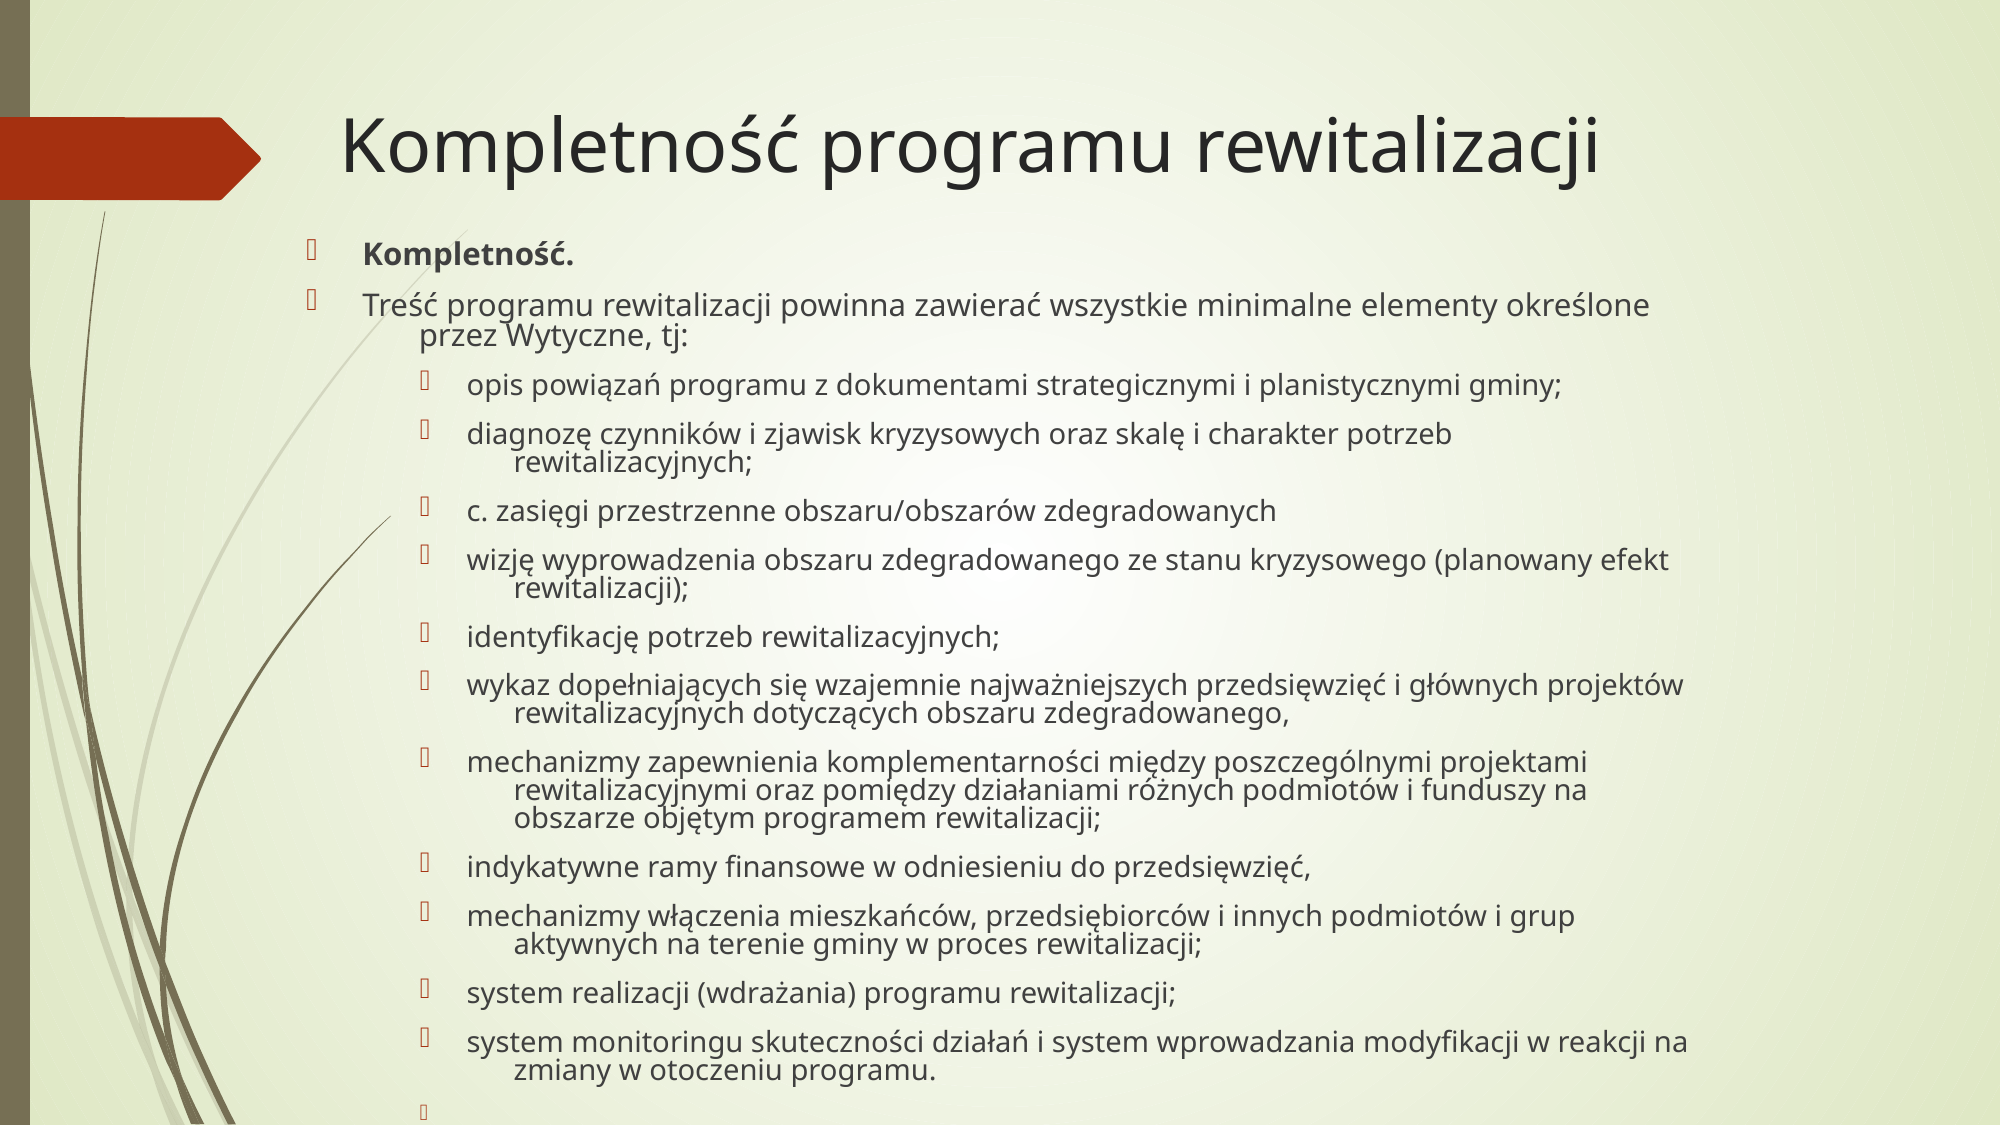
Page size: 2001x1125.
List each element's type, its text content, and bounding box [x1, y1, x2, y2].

text_box Kompletność. Treść programu rewitalizacji powinna zawierać wszystkie minimalne elementy określone przez Wytyczne, tj: opis powiązań programu z dokumentami strategicznymi i planistycznymi gminy; diagnozę czynników i zjawisk kryzysowych oraz skalę i charakter potrzeb rewitalizacyjnych; c. zasięgi przestrzenne obszaru/obszarów zdegradowanych wizję wyprowadzenia obszaru zdegradowanego ze stanu kryzysowego (planowany efekt rewitalizacji); identyfikację potrzeb rewitalizacyjnych; wykaz dopełniających się wzajemnie najważniejszych przedsięwzięć i głównych projektów rewitalizacyjnych dotyczących obszaru zdegradowanego, mechanizmy zapewnienia komplementarności między poszczególnymi projektami rewitalizacyjnymi oraz pomiędzy działaniami różnych podmiotów i funduszy na obszarze objętym programem rewitalizacji; indykatywne ramy finansowe w odniesieniu do przedsięwzięć, mechanizmy włączenia mieszkańców, przedsiębiorców i innych podmiotów i grup aktywnych na terenie gminy w proces rewitalizacji; system realizacji (wdrażania) programu rewitalizacji; system monitoringu skuteczności działań i system wprowadzania modyfikacji w reakcji na zmiany w otoczeniu programu. [291, 233, 1709, 1097]
title Kompletność programu rewitalizacji [324, 90, 1675, 197]
